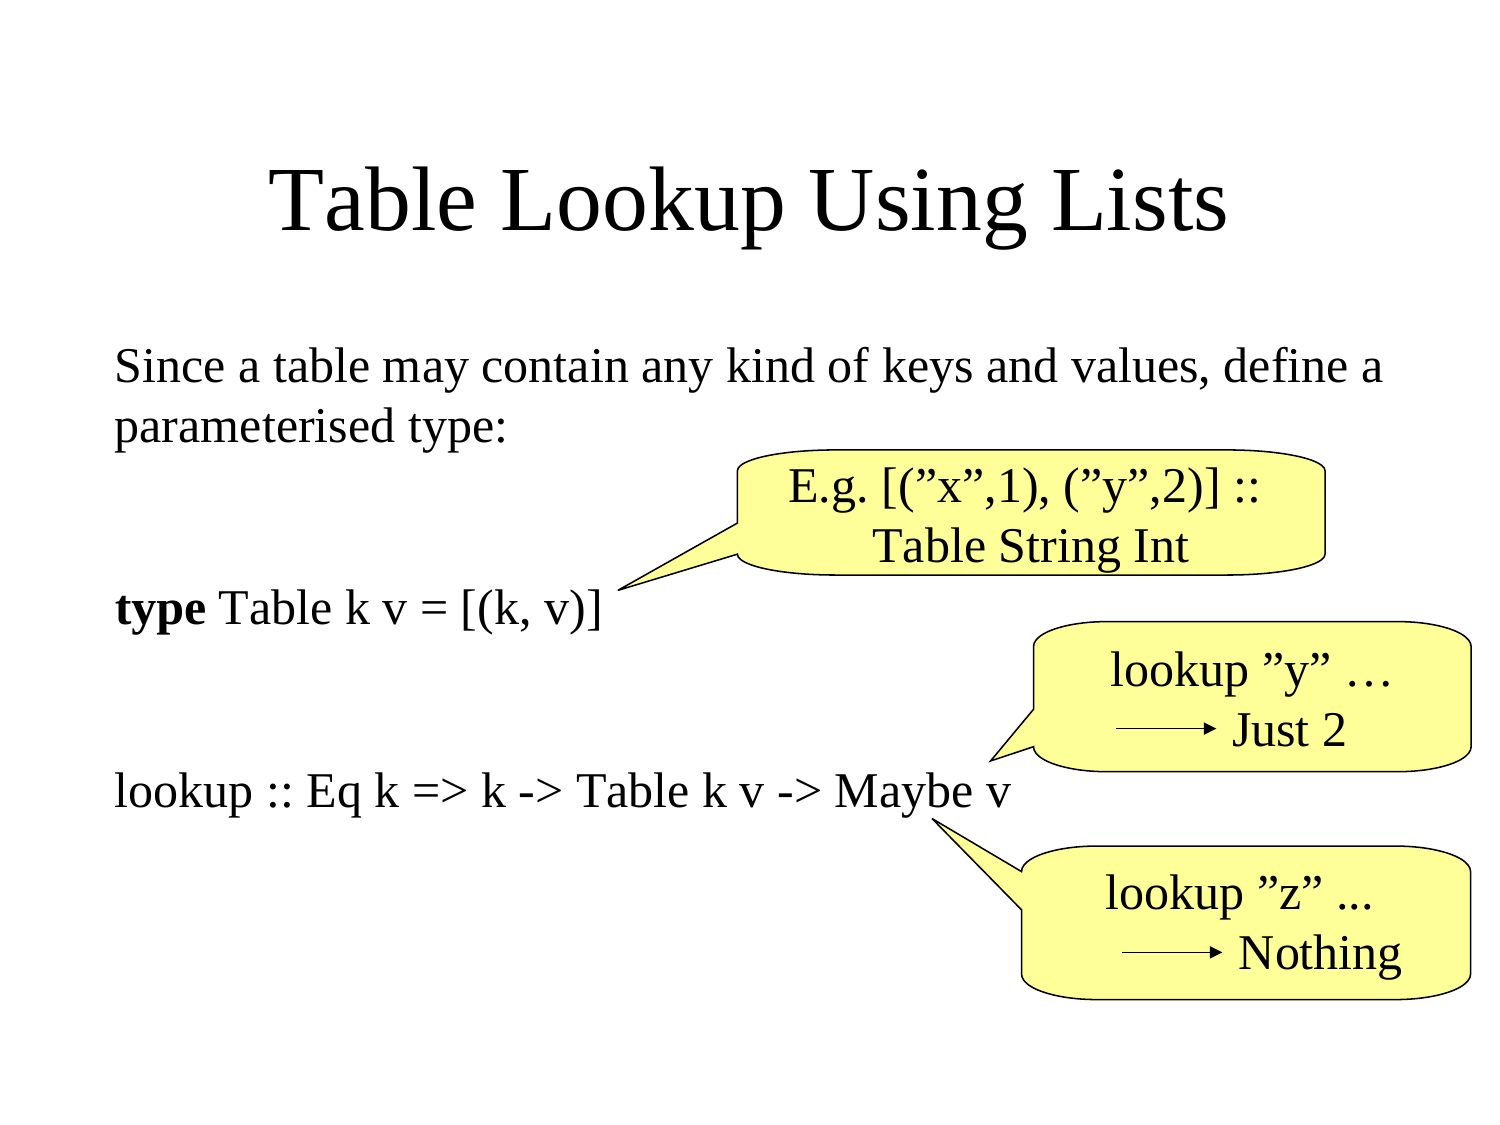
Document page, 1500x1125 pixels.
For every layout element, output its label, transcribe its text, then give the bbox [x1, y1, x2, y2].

text_box E.g. [(”x”,1), (”y”,2)] :: Table String Int [617, 449, 1326, 591]
title Table Lookup Using Lists [112, 99, 1388, 288]
text_box lookup ”z” ... Nothing [931, 818, 1471, 1000]
text_box Since a table may contain any kind of keys and values, define a parameterised type: type Table k v = [(k, v)] lookup :: Eq k => k -> Table k v -> Maybe v [99, 324, 1401, 826]
text_box lookup ”y” … Just 2 [990, 621, 1472, 772]
